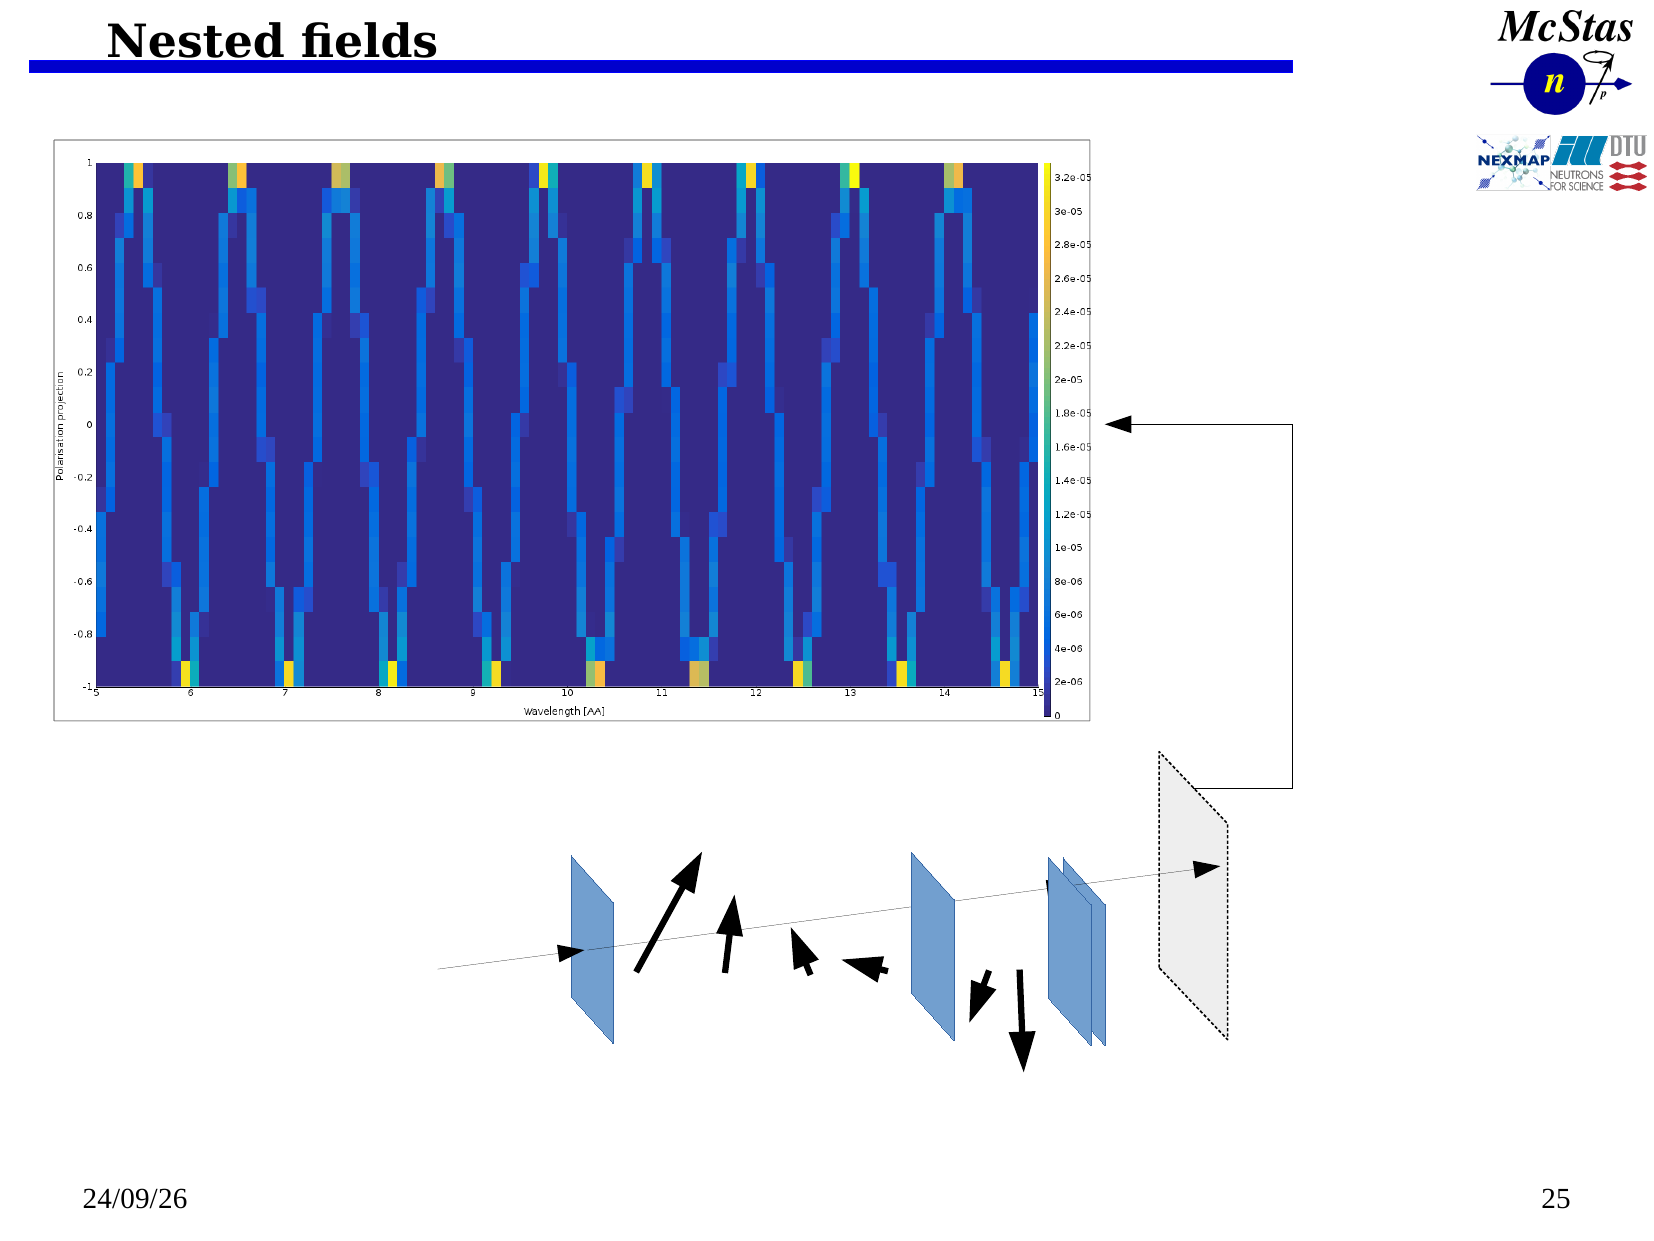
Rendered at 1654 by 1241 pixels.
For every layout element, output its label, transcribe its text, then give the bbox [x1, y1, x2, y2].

text_box [1159, 751, 1228, 1040]
picture [52, 138, 1091, 722]
title Nested fields [106, 11, 1489, 71]
text_box [571, 855, 614, 1044]
picture [1476, 10, 1647, 191]
text_box [911, 852, 955, 1041]
text_box [1048, 857, 1106, 1046]
